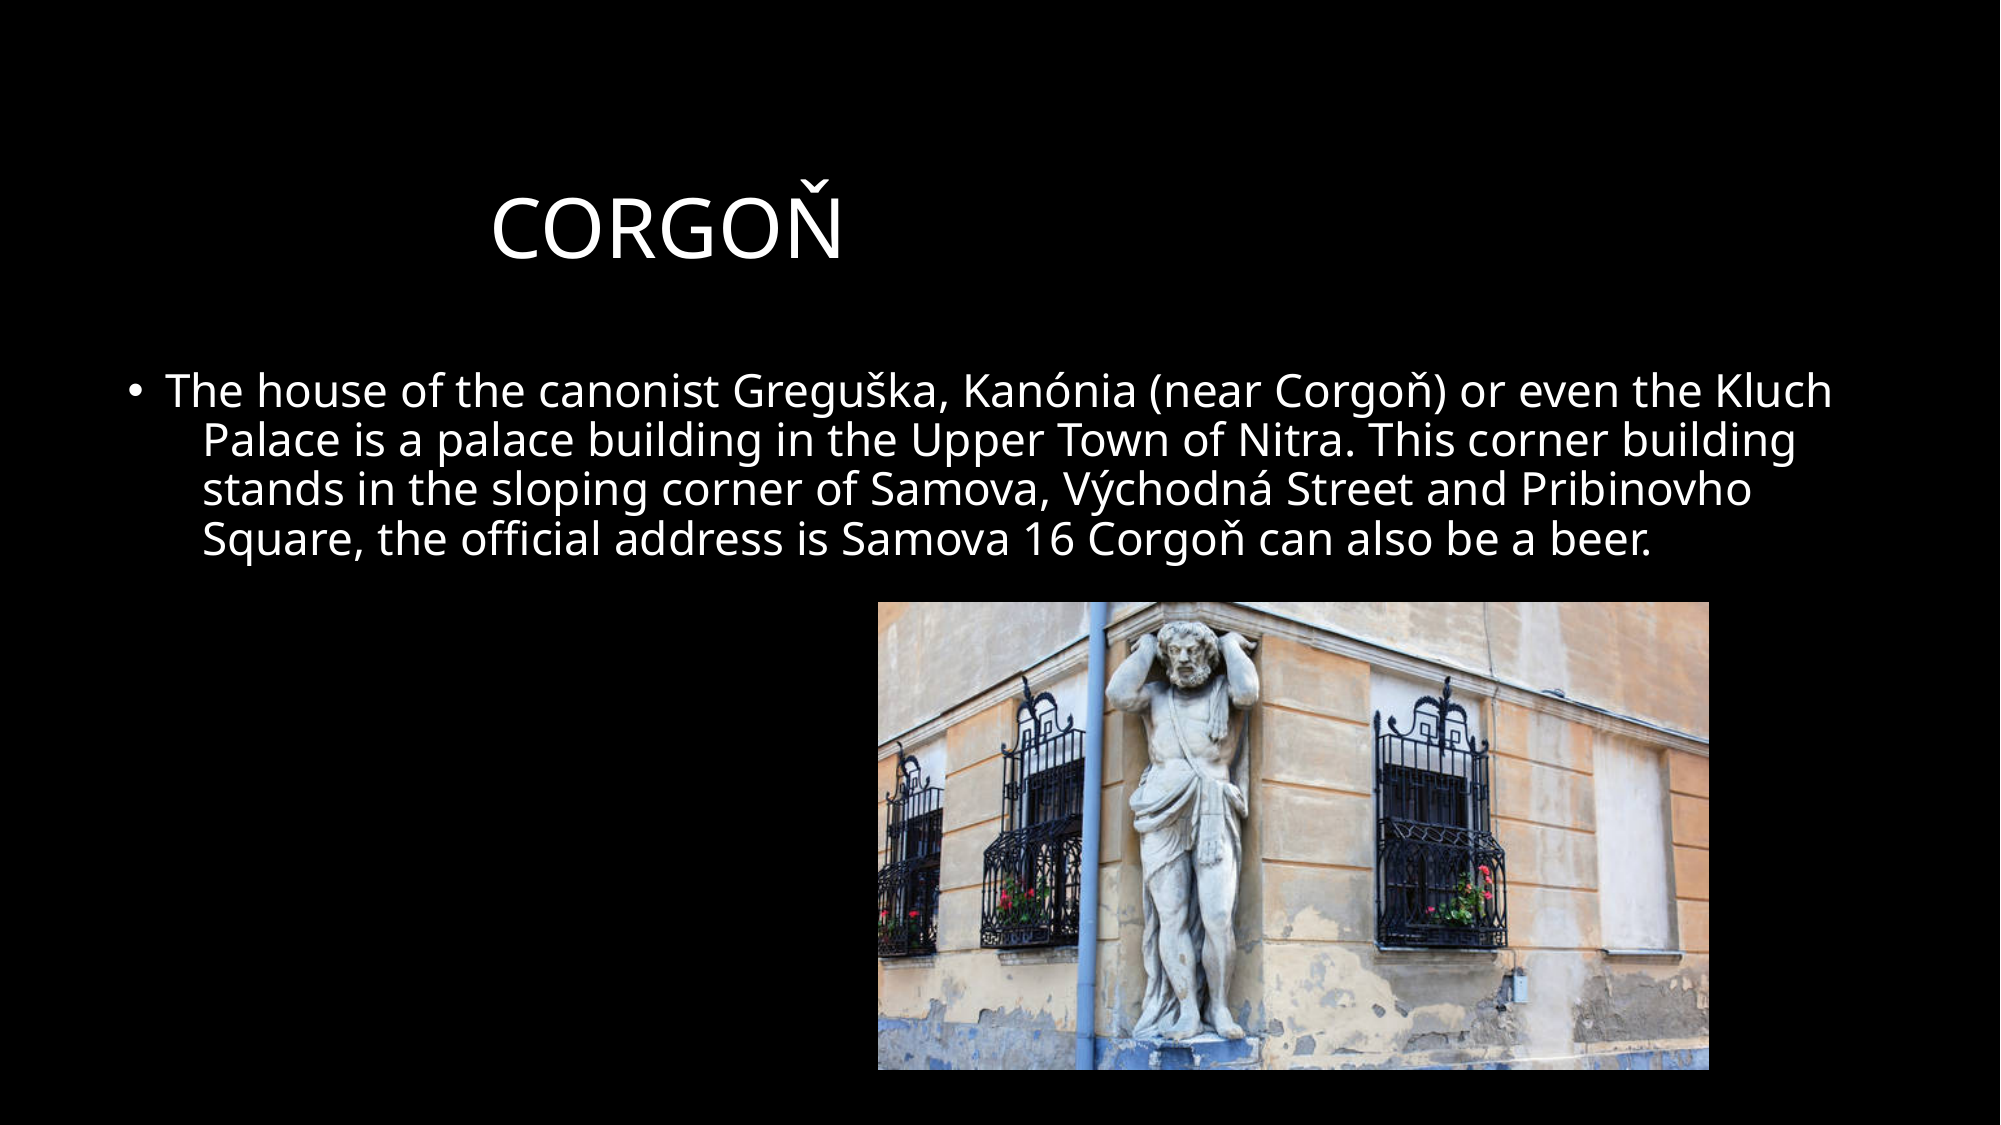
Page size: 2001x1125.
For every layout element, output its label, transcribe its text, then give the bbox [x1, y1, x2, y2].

picture [878, 602, 1709, 1070]
list The house of the canonist Greguška, Kanónia (near Corgoň) or even the Kluch Palace is a palace building in the Upper Town of Nitra. This corner building stands in the sloping corner of Samova, Východná Street and Pribinovho Square, the official address is Samova 16 Corgoň can also be a beer. [112, 360, 1888, 1021]
title Corgoň [474, 125, 1888, 338]
